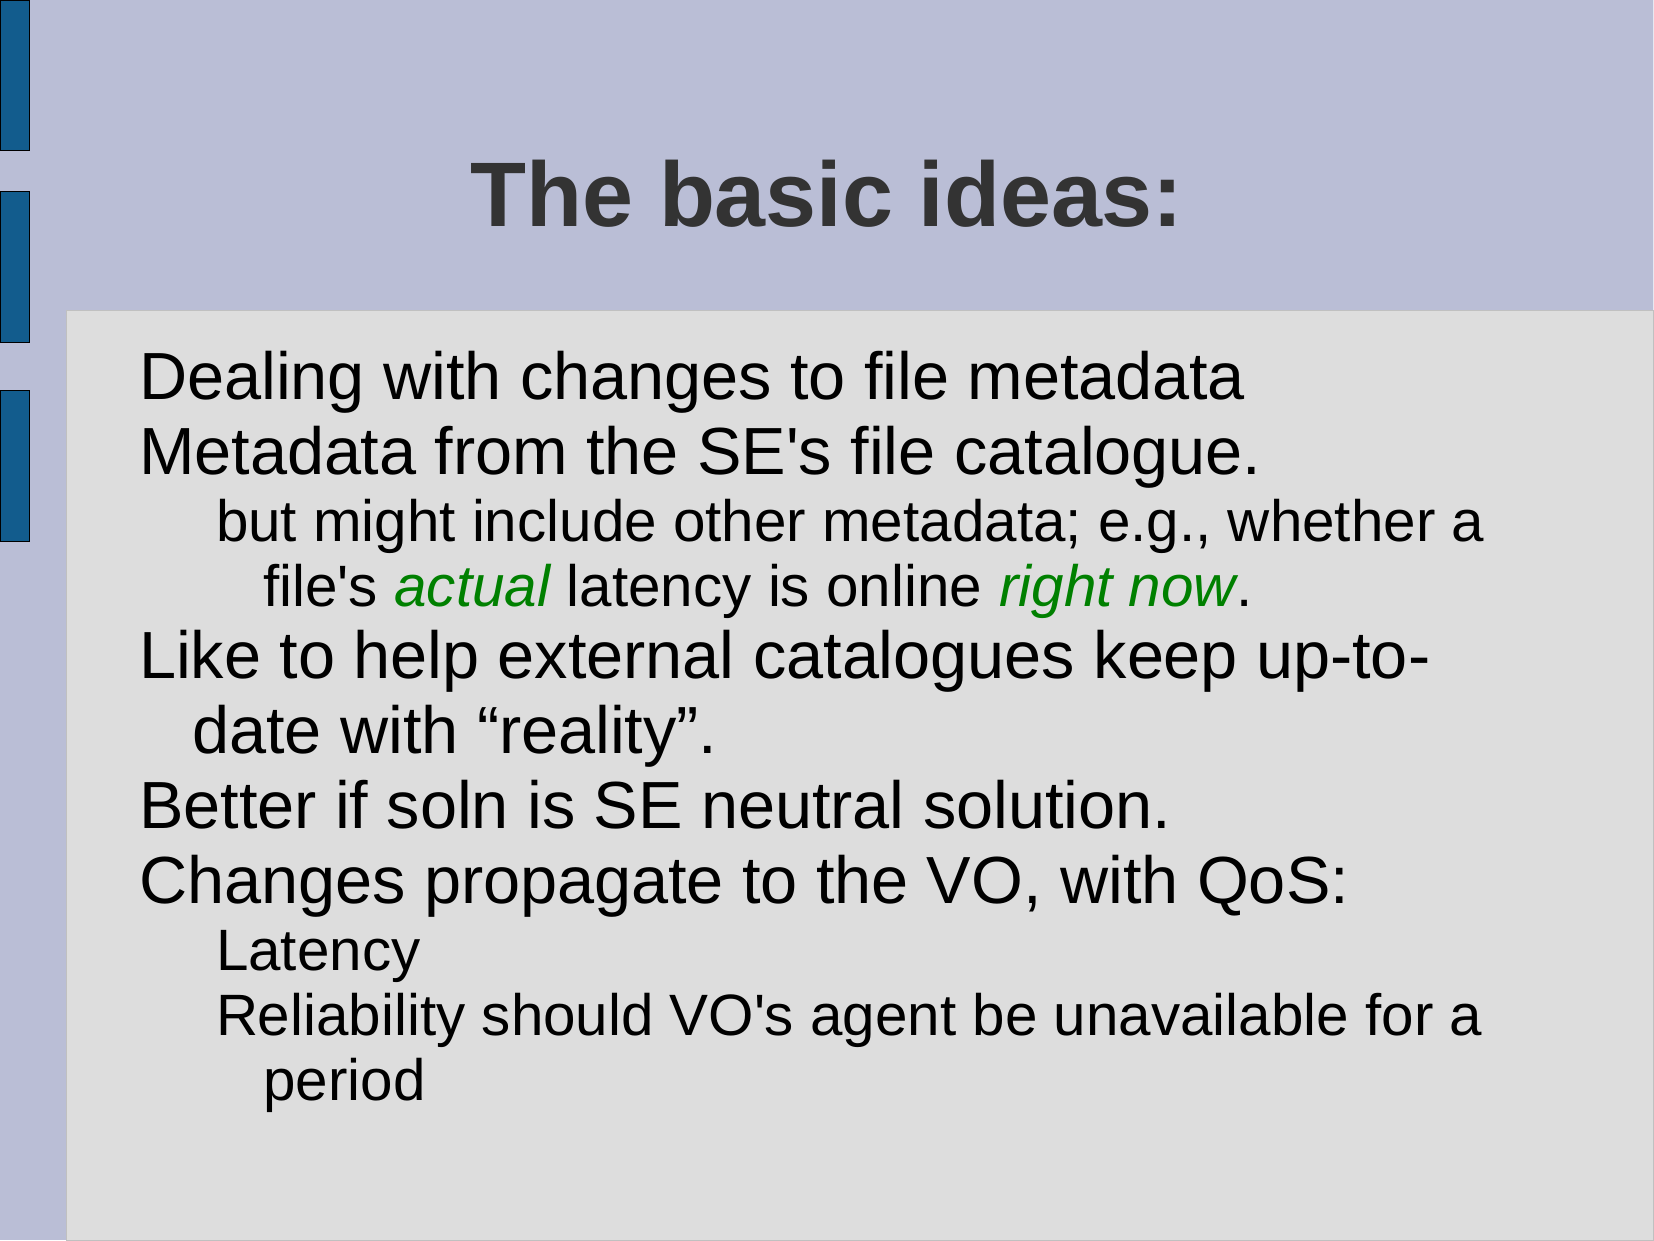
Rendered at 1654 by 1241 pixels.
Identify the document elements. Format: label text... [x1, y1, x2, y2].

list Dealing with changes to file metadata Metadata from the SE's file catalogue. but might include other metadata; e.g., whether a file's actual latency is online right now. Like to help external catalogues keep up-to-date with “reality”. Better if soln is SE neutral solution. Changes propagate to the VO, with QoS: Latency Reliability should VO's agent be unavailable for a period [121, 338, 1534, 1121]
title The basic ideas: [121, 91, 1534, 299]
